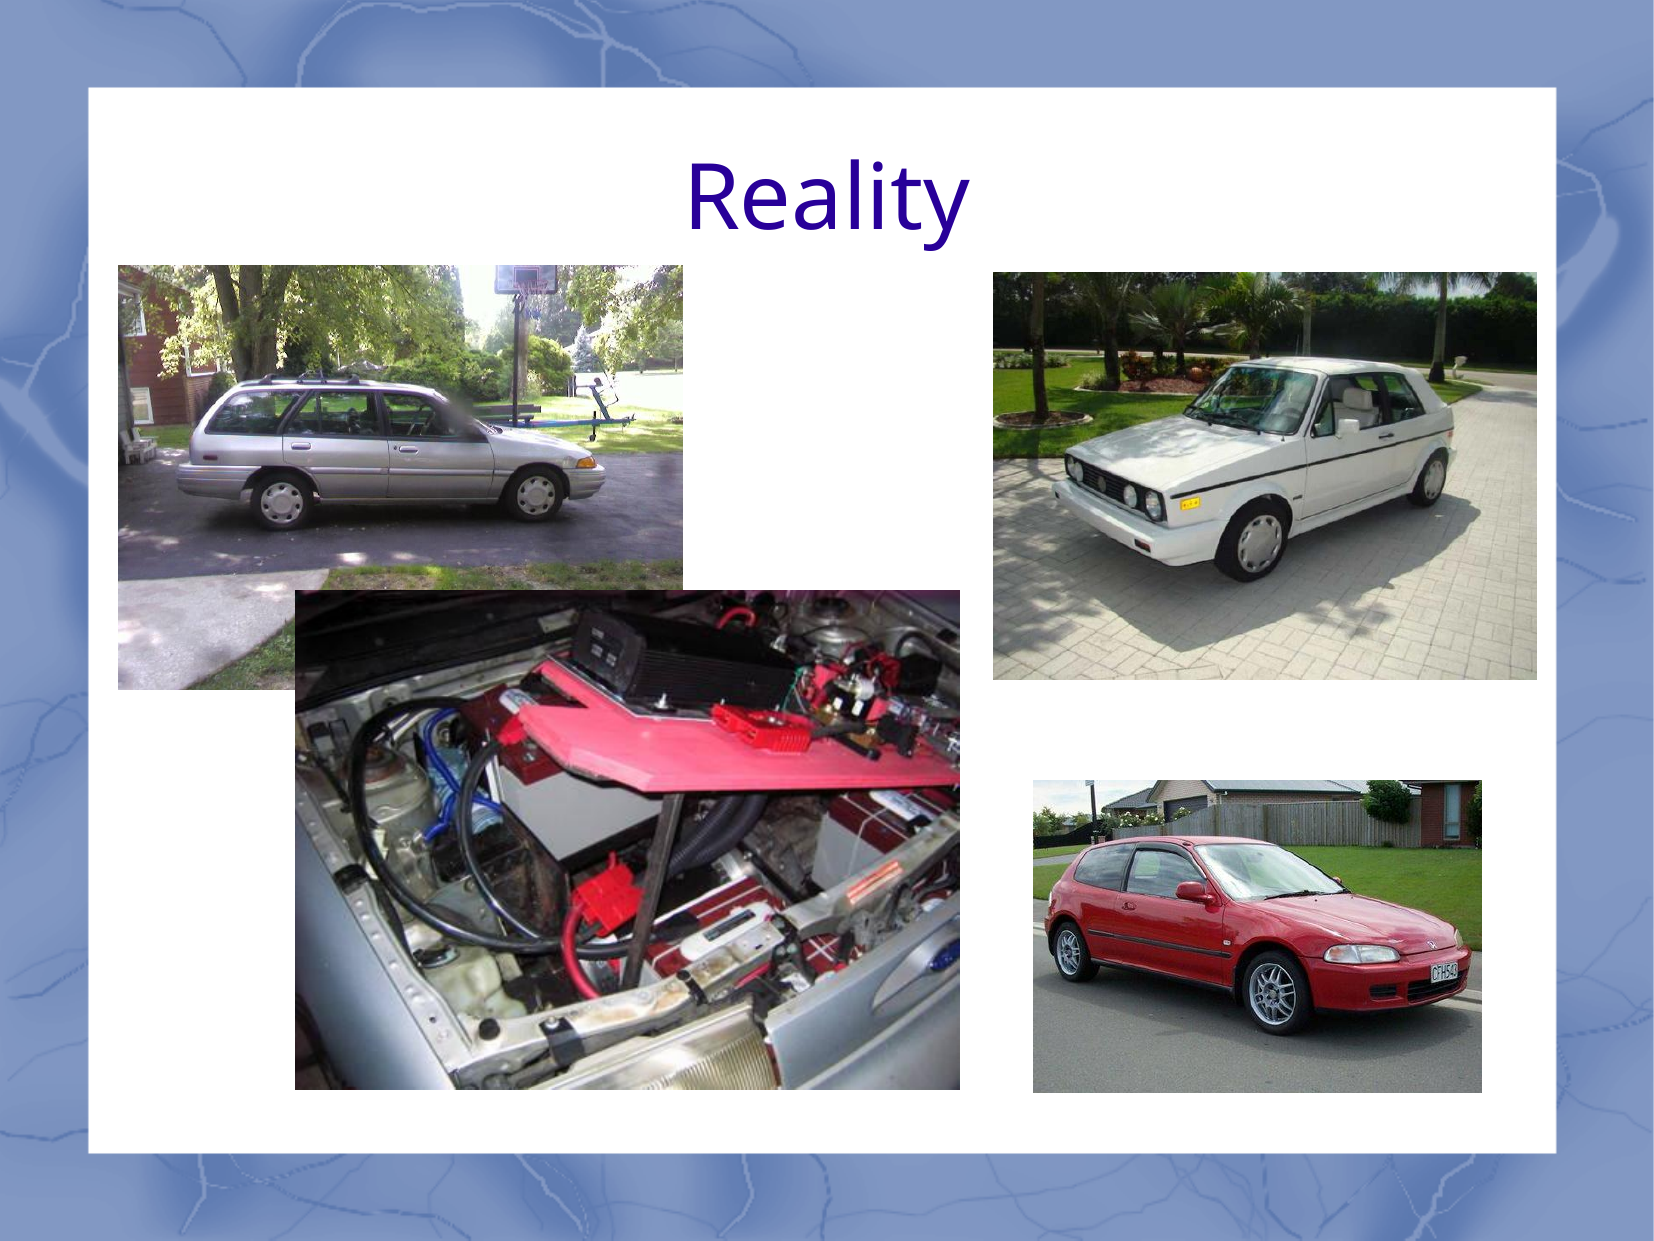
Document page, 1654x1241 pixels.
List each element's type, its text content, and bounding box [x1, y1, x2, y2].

title Reality [118, 90, 1536, 298]
picture [0, 0, 1654, 1241]
